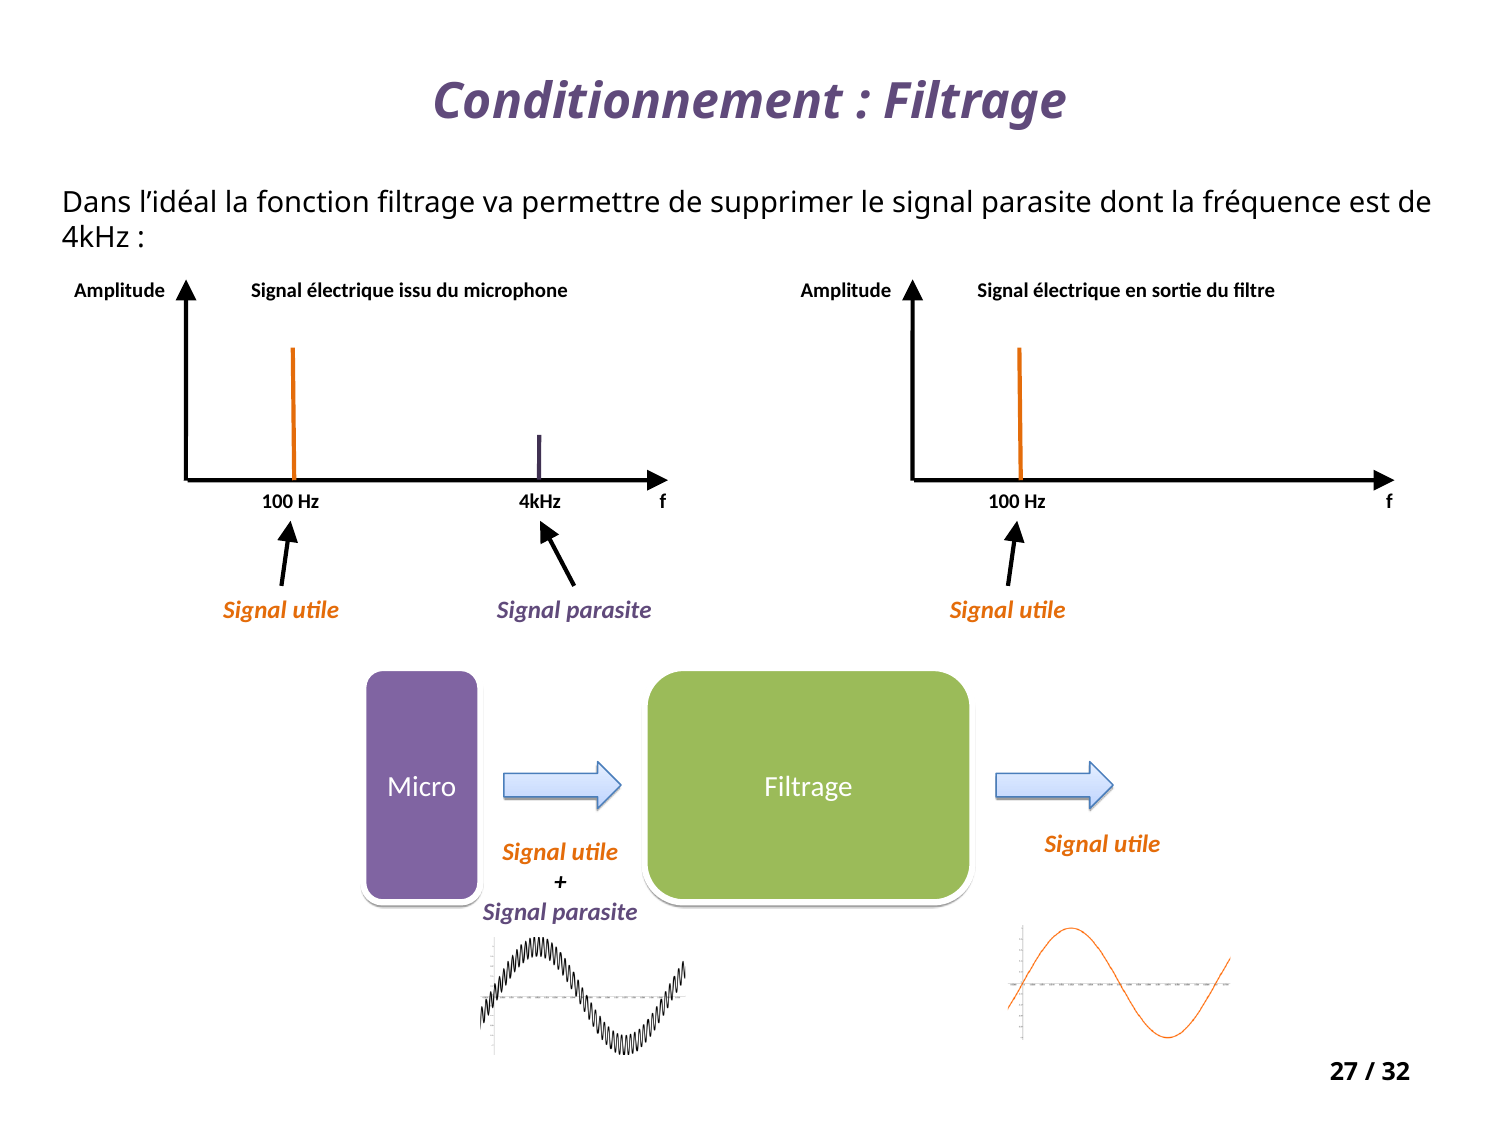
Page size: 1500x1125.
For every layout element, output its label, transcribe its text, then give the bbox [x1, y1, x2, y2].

picture [1007, 925, 1231, 1040]
text_box Amplitude [59, 269, 181, 310]
text_box [503, 761, 622, 809]
text_box Signal électrique issu du microphone [236, 269, 584, 310]
text_box Signal utile [1019, 820, 1186, 866]
text_box Signal parasite [468, 585, 680, 631]
title Conditionnement : Filtrage [75, 45, 1425, 153]
slide_number <numéro> / 32 [1074, 1042, 1425, 1103]
text_box 100 Hz [246, 480, 335, 521]
text_box Signal électrique en sortie du filtre [962, 269, 1291, 310]
text_box Micro [363, 667, 481, 903]
text_box [996, 761, 1114, 809]
text_box Signal utile [175, 585, 387, 631]
text_box Filtrage [644, 667, 973, 903]
text_box 100 Hz [973, 480, 1061, 521]
text_box f [1371, 480, 1408, 521]
text_box f [644, 480, 681, 521]
list Dans l’idéal la fonction filtrage va permettre de supprimer le signal parasite dont la fréquence est de 4kHz : [46, 175, 1454, 1079]
text_box Signal utile [902, 585, 1114, 631]
text_box Signal utile + Signal parasite [454, 828, 666, 933]
picture [480, 937, 686, 1055]
text_box 4kHz [504, 480, 576, 521]
text_box Amplitude [785, 269, 907, 310]
